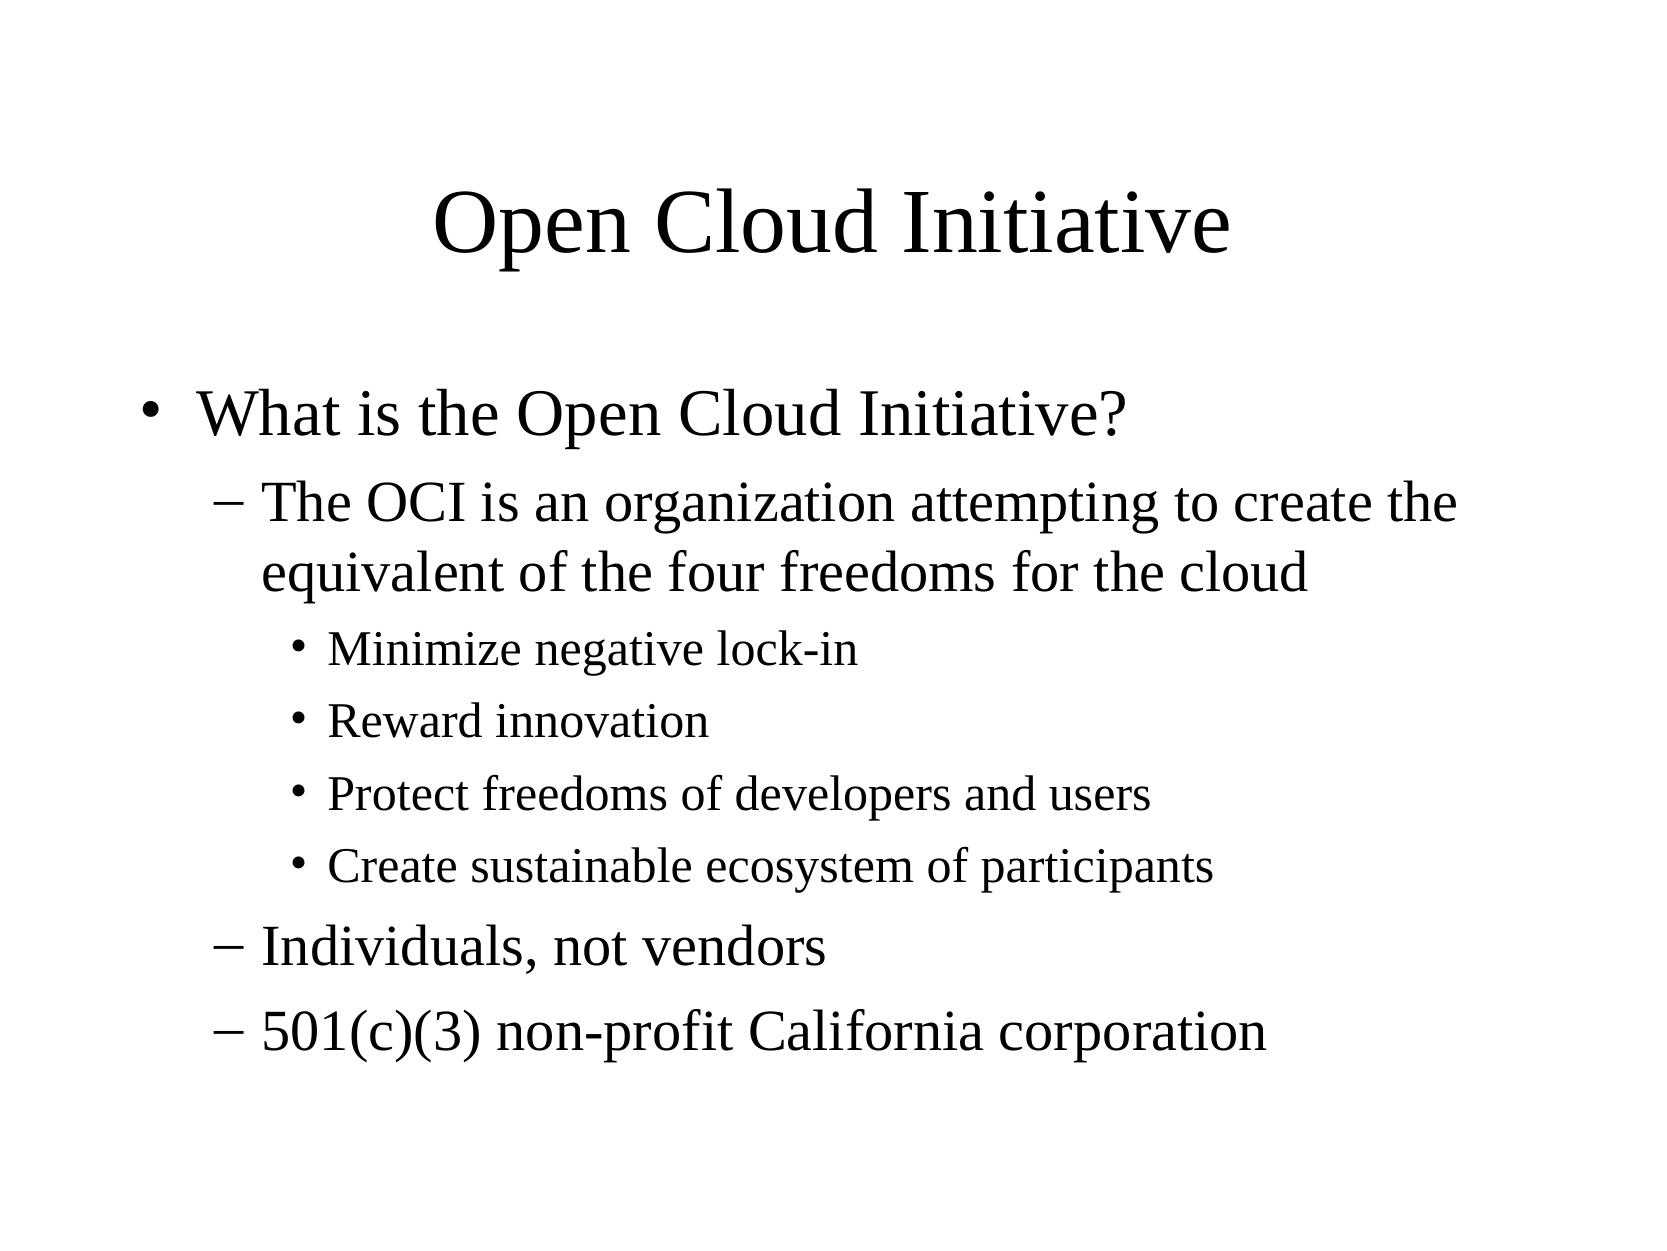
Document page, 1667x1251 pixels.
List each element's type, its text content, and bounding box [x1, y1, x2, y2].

list What is the Open Cloud Initiative? The OCI is an organization attempting to create the equivalent of the four freedoms for the cloud Minimize negative lock-in Reward innovation Protect freedoms of developers and users Create sustainable ecosystem of participants Individuals, not vendors 501(c)(3) non-profit California corporation [124, 360, 1542, 1230]
title Open Cloud Initiative [124, 110, 1542, 320]
